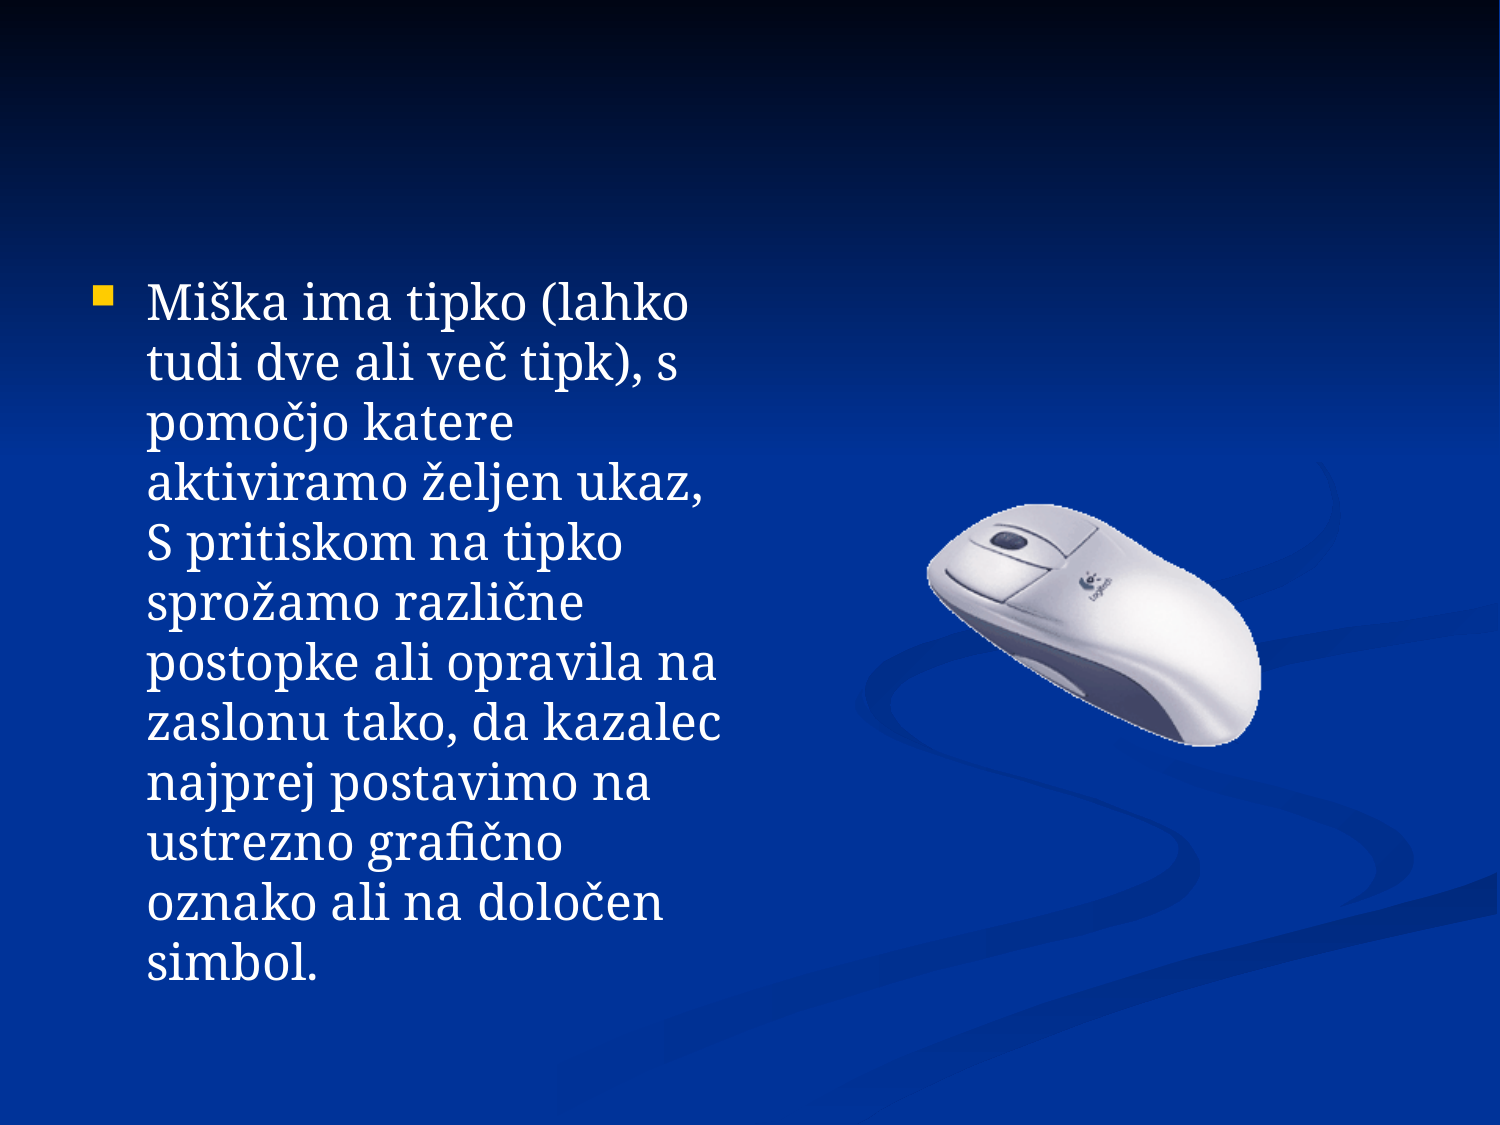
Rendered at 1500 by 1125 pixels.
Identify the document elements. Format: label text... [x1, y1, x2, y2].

picture [921, 434, 1266, 833]
list Miška ima tipko (lahko tudi dve ali več tipk), s pomočjo katere aktiviramo željen ukaz, S pritiskom na tipko sprožamo različne postopke ali opravila na zaslonu tako, da kazalec najprej postavimo na ustrezno grafično oznako ali na določen simbol. [75, 262, 738, 1005]
